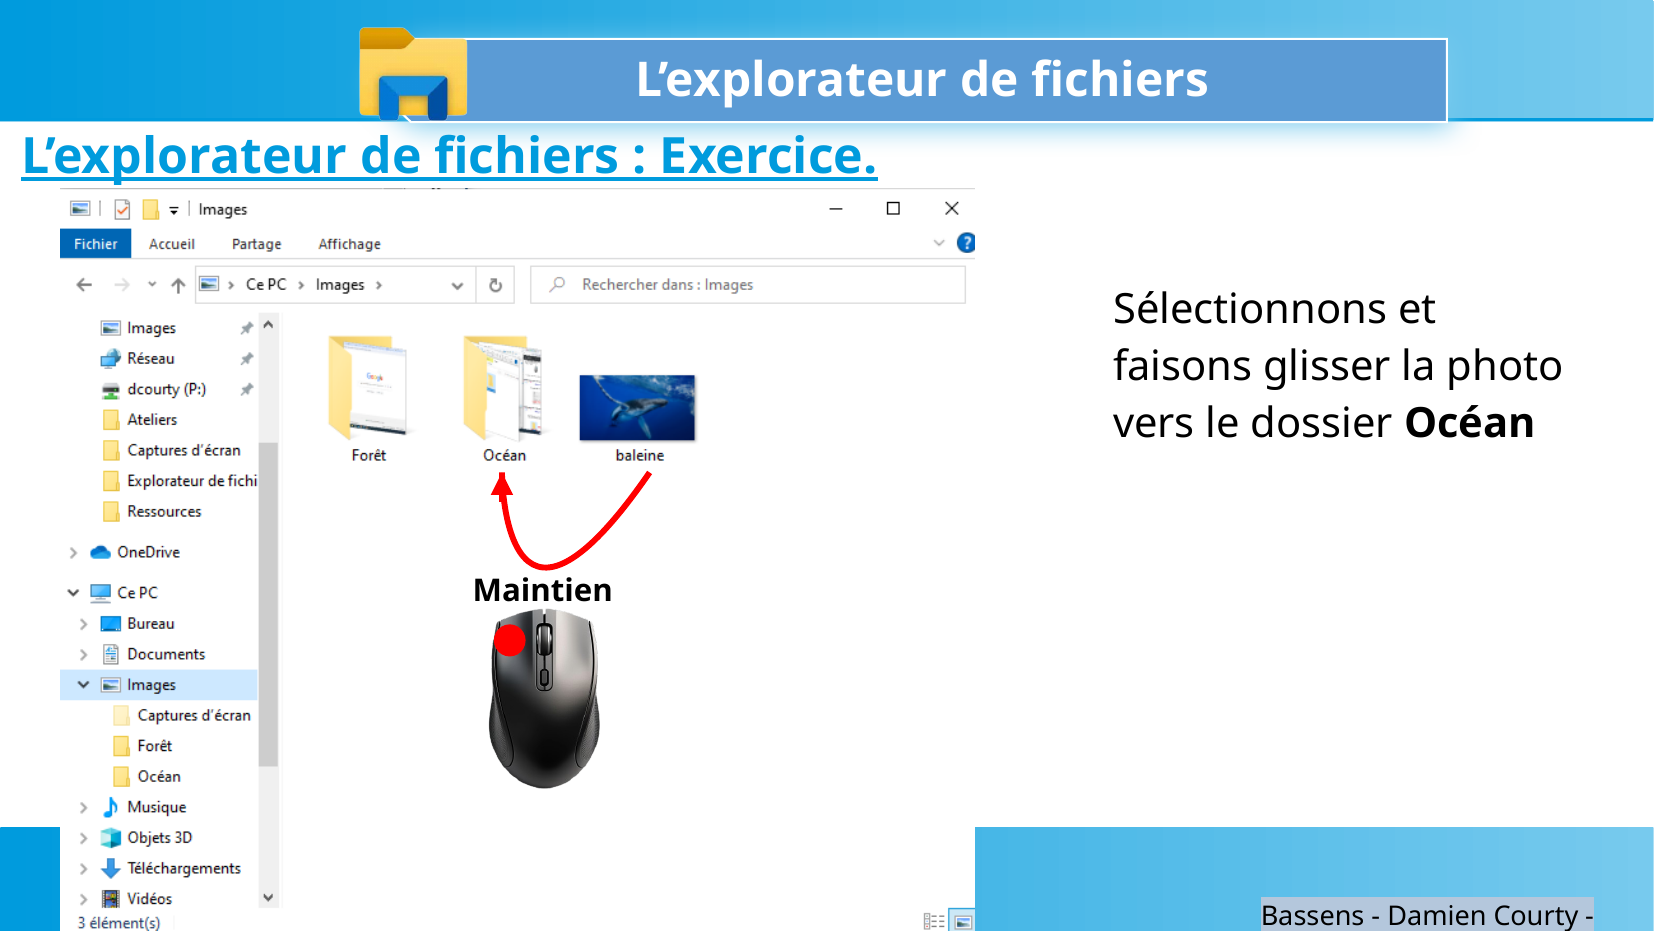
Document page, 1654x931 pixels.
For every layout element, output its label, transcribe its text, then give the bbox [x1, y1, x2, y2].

text_box L’explorateur de fichiers : Exercice. [6, 112, 1565, 228]
text_box Bassens - Damien Courty - 2024 [1246, 889, 1654, 931]
picture [354, 21, 476, 125]
text_box Sélectionnons et faisons glisser la photo vers le dossier Océan [1098, 271, 1595, 573]
text_box L’explorateur de fichiers [476, 38, 1447, 112]
text_box [493, 624, 526, 657]
picture [60, 188, 975, 931]
text_box Maintien [457, 561, 680, 618]
